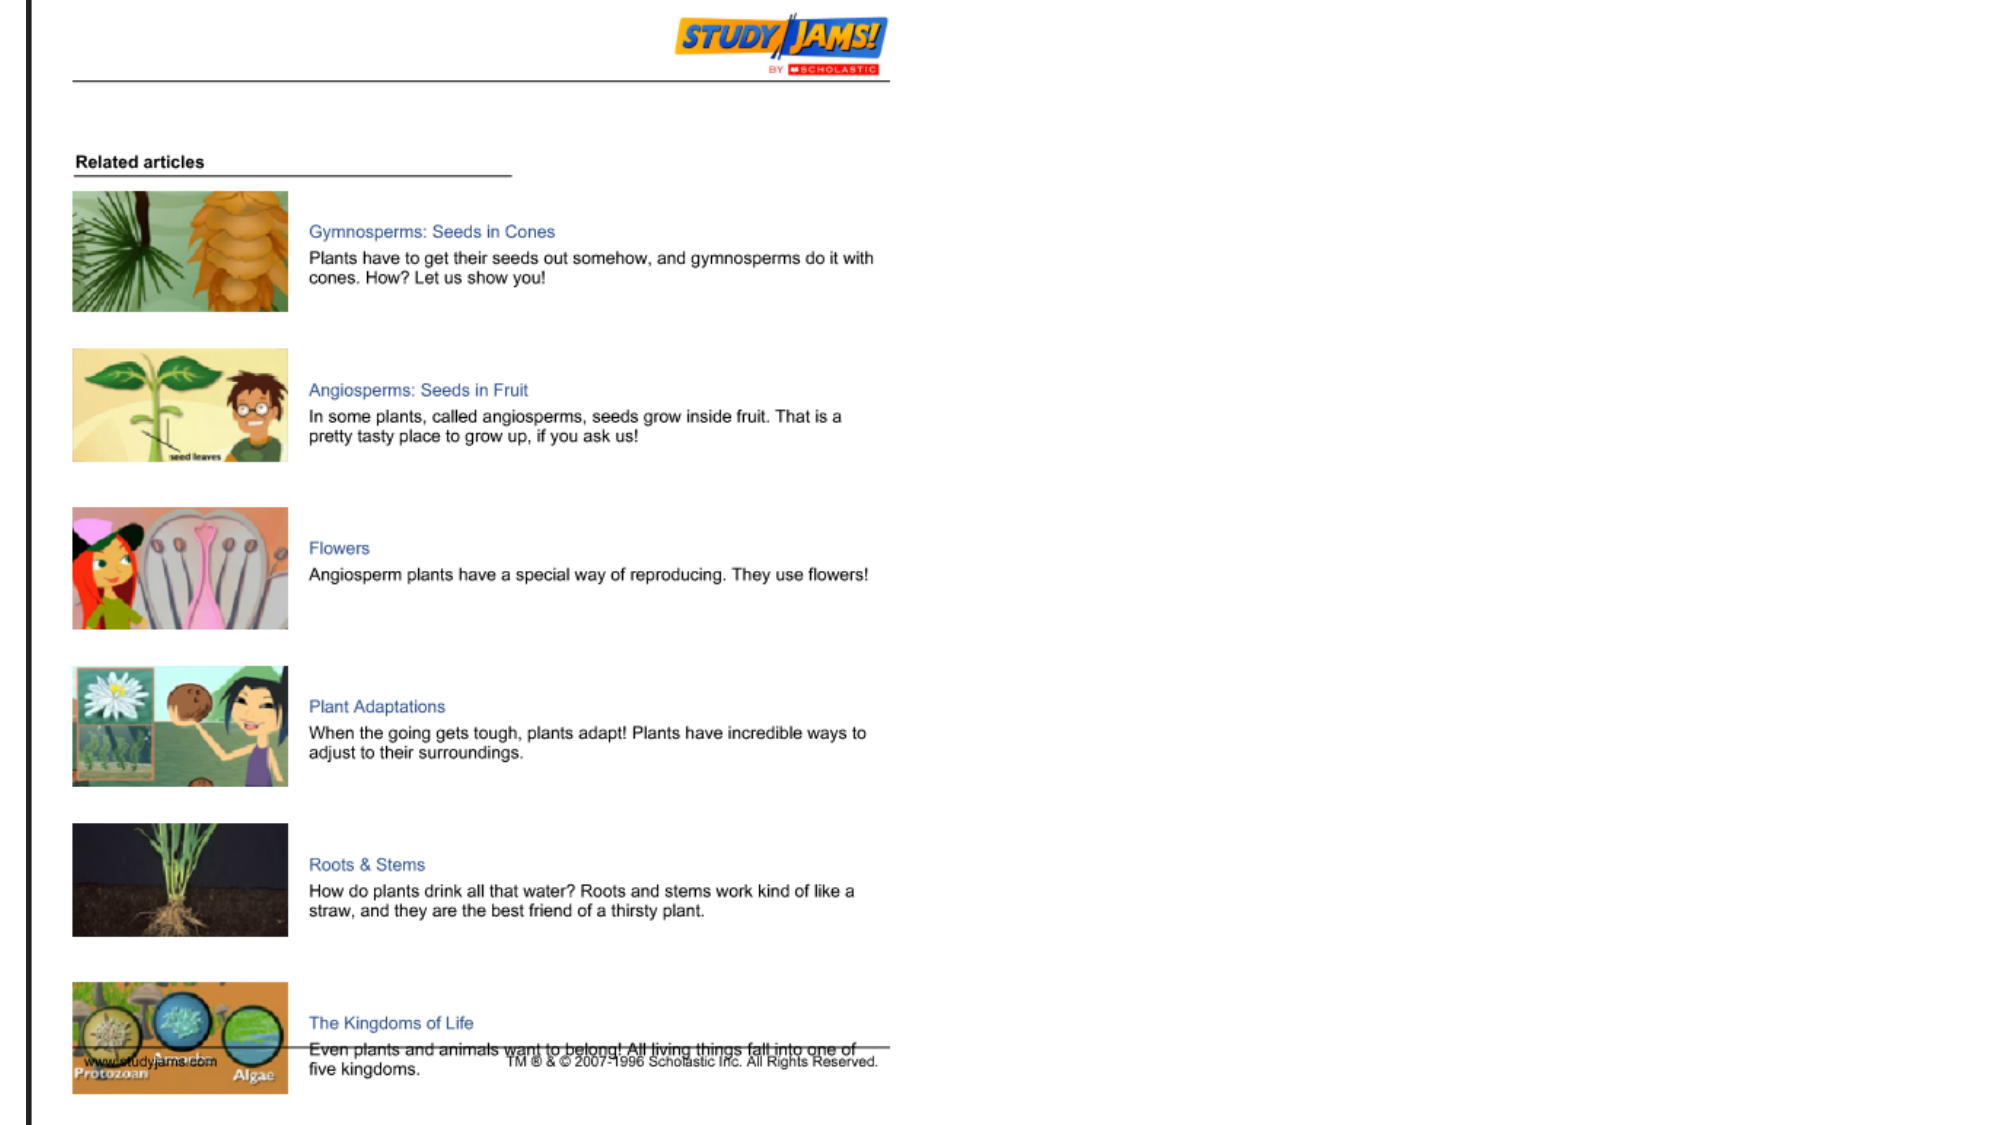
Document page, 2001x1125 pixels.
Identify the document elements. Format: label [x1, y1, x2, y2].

picture [26, 0, 918, 1125]
